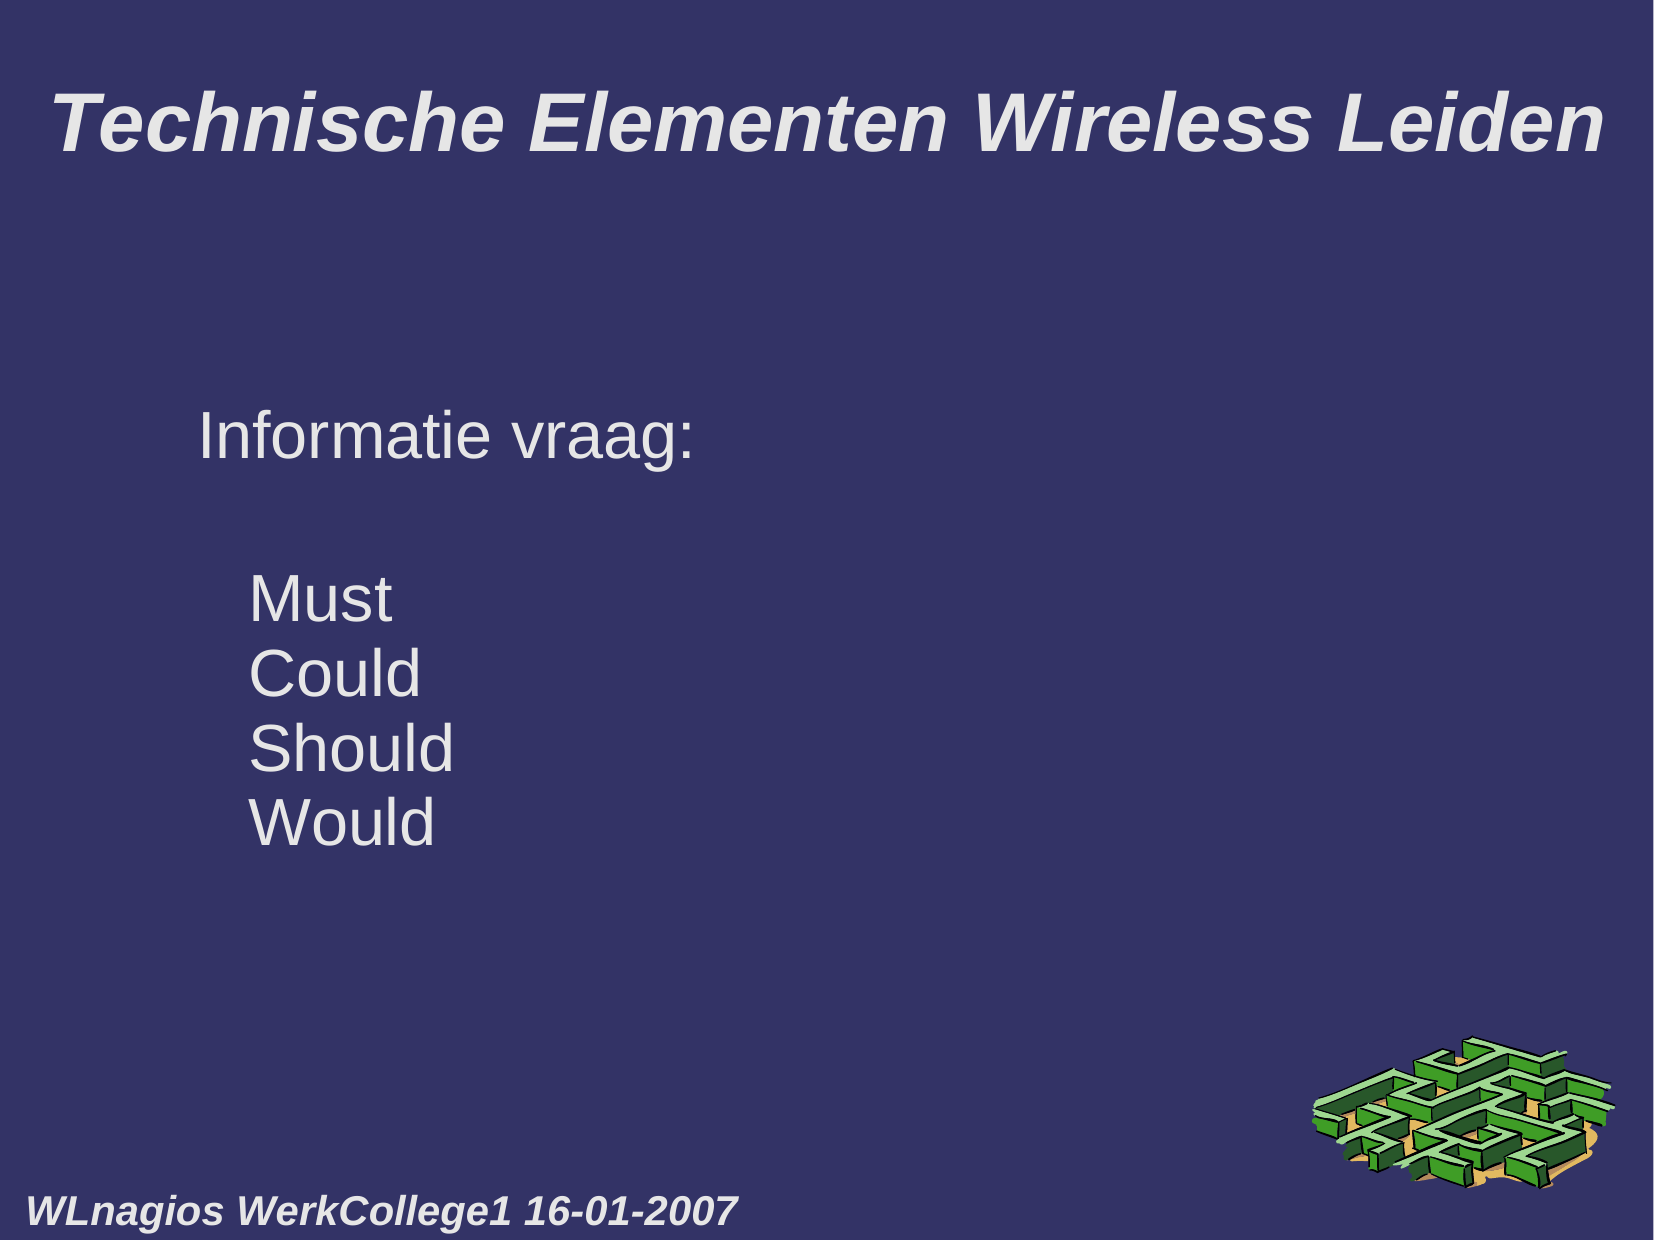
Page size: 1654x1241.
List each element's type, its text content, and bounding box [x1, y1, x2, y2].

text_box Informatie vraag: [185, 397, 768, 473]
title WLnagios WerkCollege1 16-01-2007 [25, 1181, 739, 1241]
list Must Could Should Would [236, 561, 1627, 1234]
title Technische Elementen Wireless Leiden [30, 19, 1625, 227]
